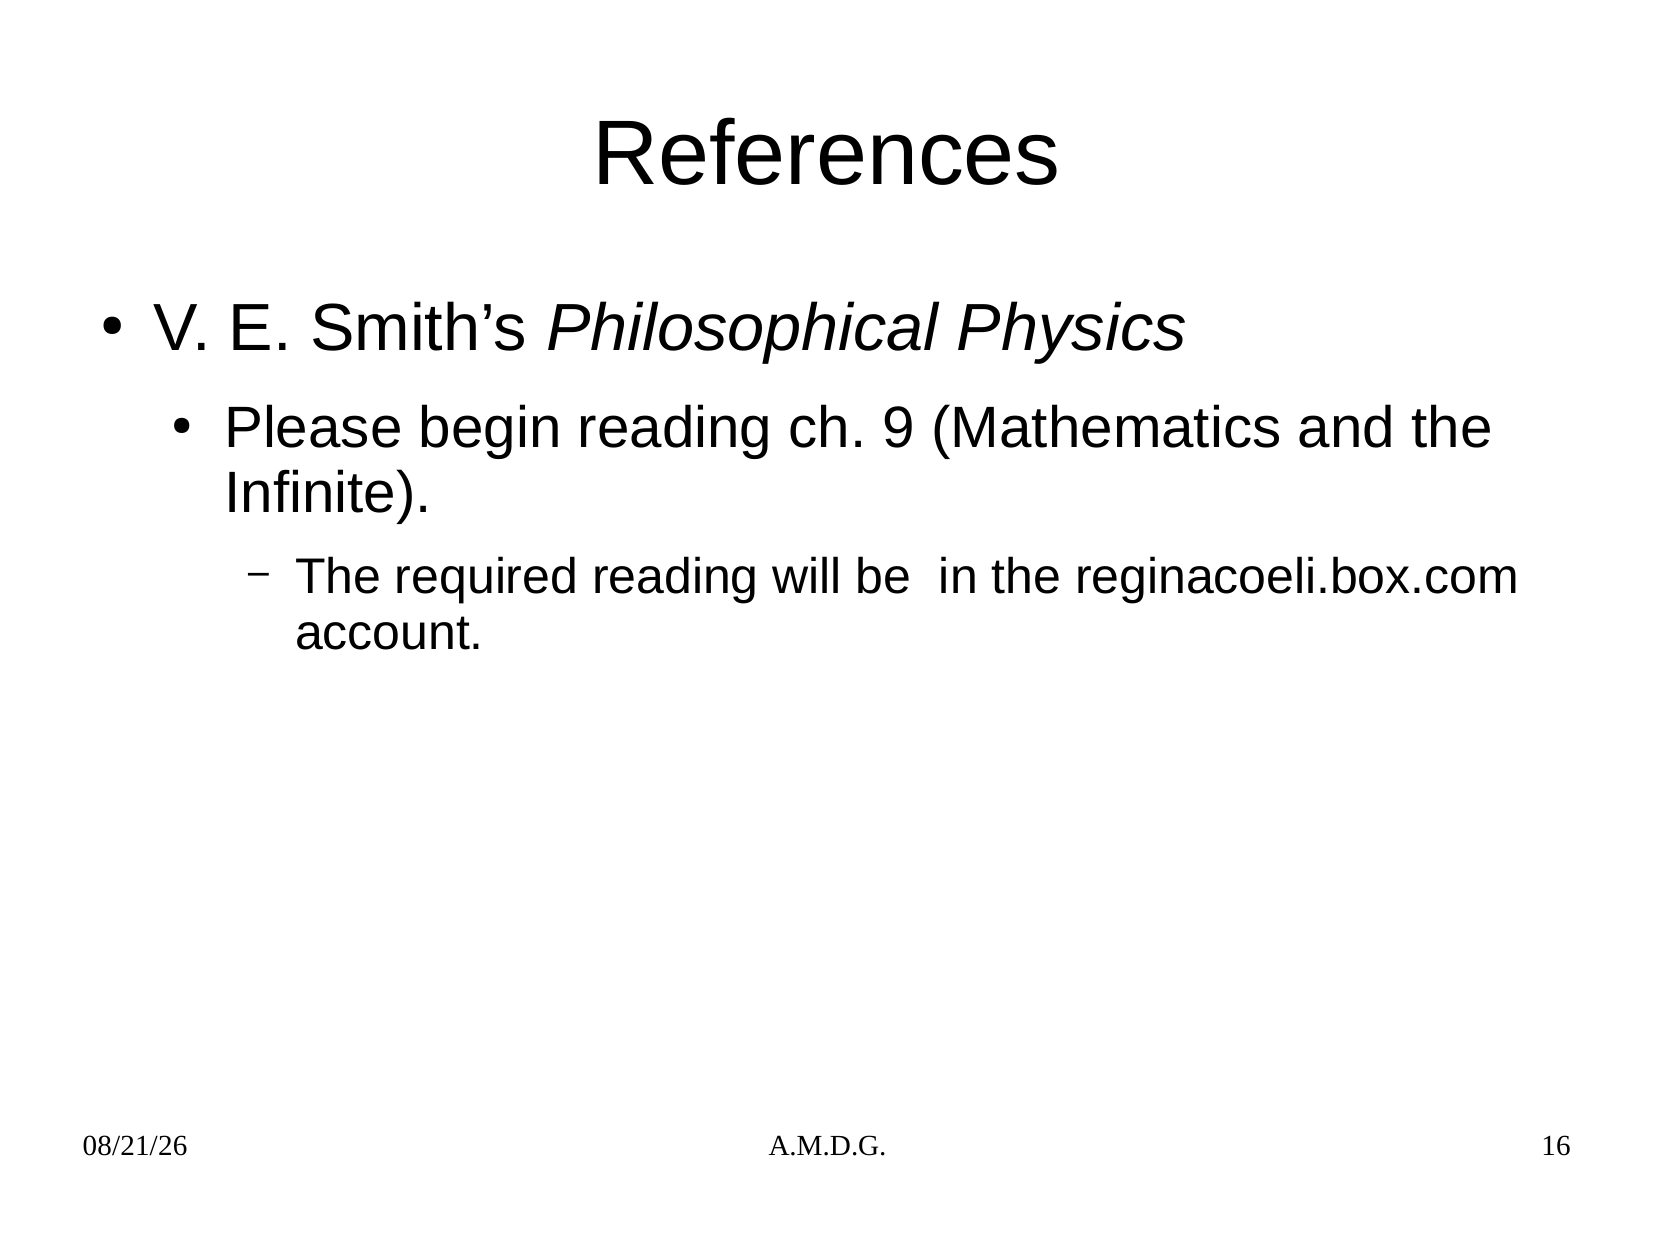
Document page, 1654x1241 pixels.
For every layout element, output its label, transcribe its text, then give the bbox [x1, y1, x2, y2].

title References [82, 49, 1571, 257]
list V. E. Smith’s Philosophical Physics Please begin reading ch. 9 (Mathematics and the Infinite). The required reading will be in the reginacoeli.box.com account. [82, 290, 1571, 1109]
